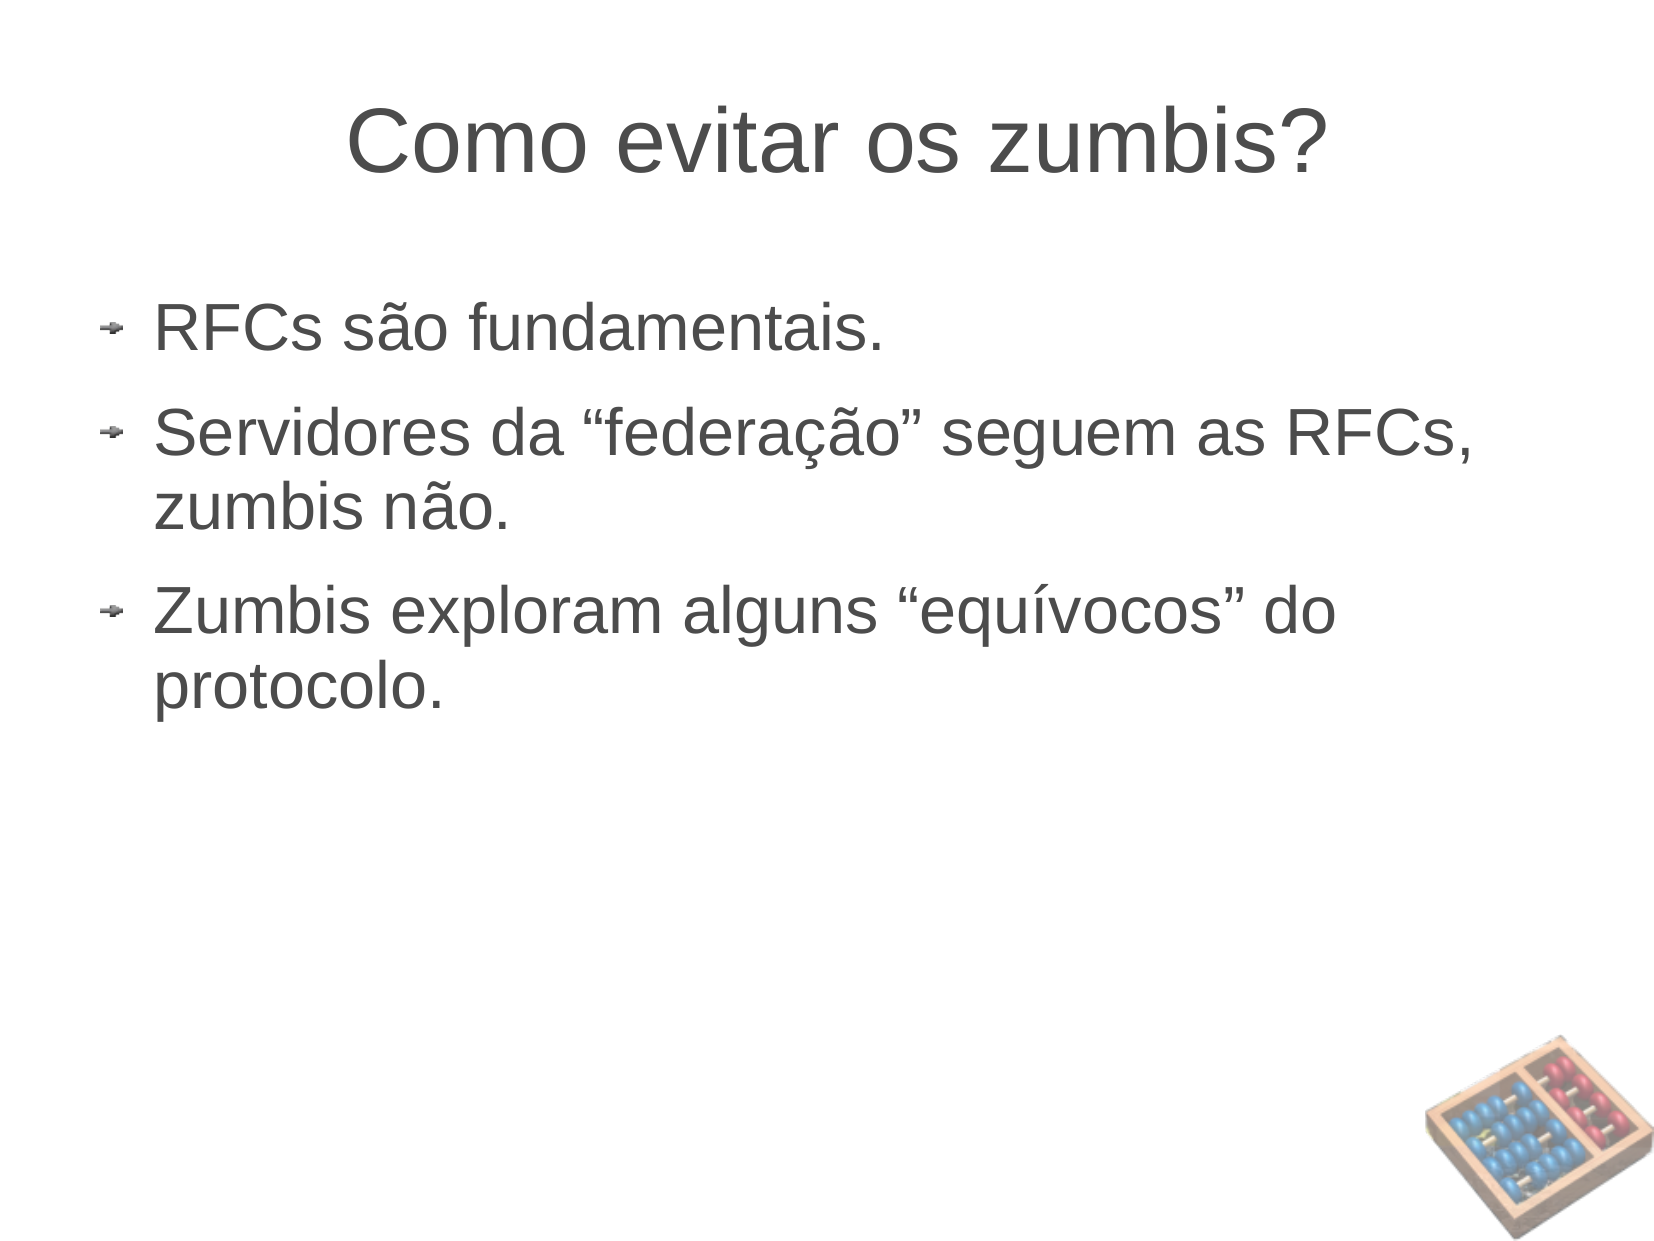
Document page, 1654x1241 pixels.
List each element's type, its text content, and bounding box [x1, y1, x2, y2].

list RFCs são fundamentais. Servidores da “federação” seguem as RFCs, zumbis não. Zumbis exploram alguns “equívocos” do protocolo. [82, 290, 1571, 1109]
title Como evitar os zumbis? [75, 37, 1601, 245]
